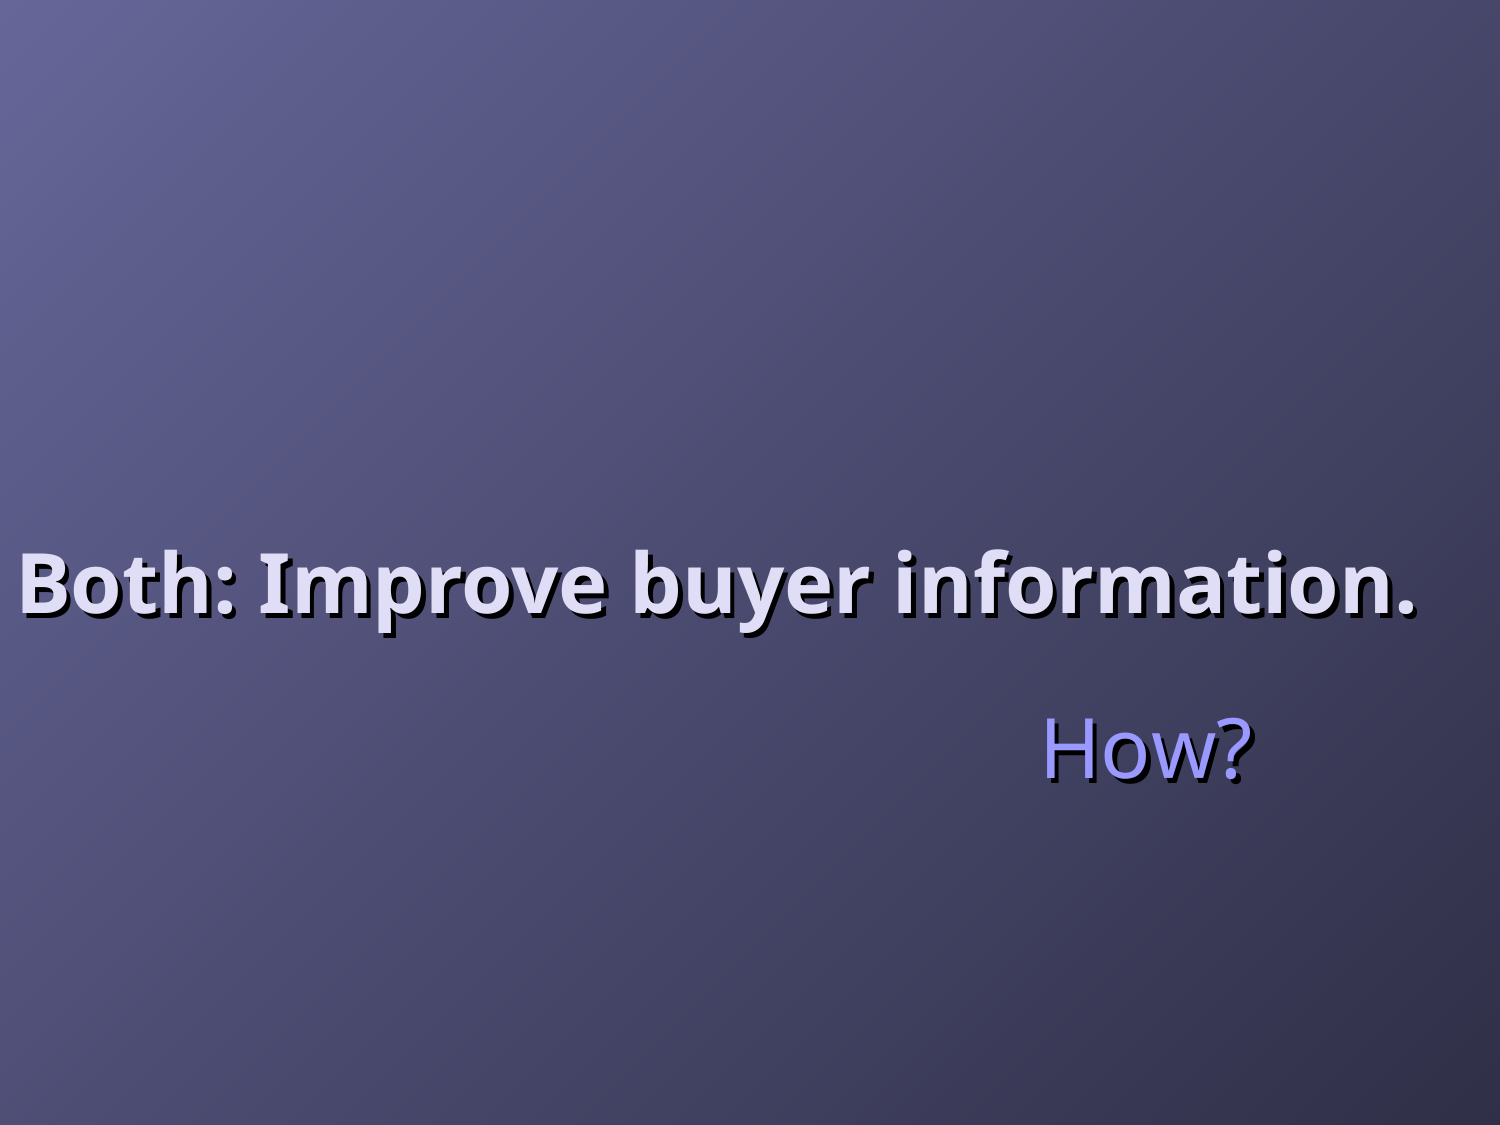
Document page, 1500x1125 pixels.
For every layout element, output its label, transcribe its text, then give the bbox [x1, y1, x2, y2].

text_box How? [1024, 687, 1268, 803]
title Both: Improve buyer information. [0, 487, 1500, 676]
